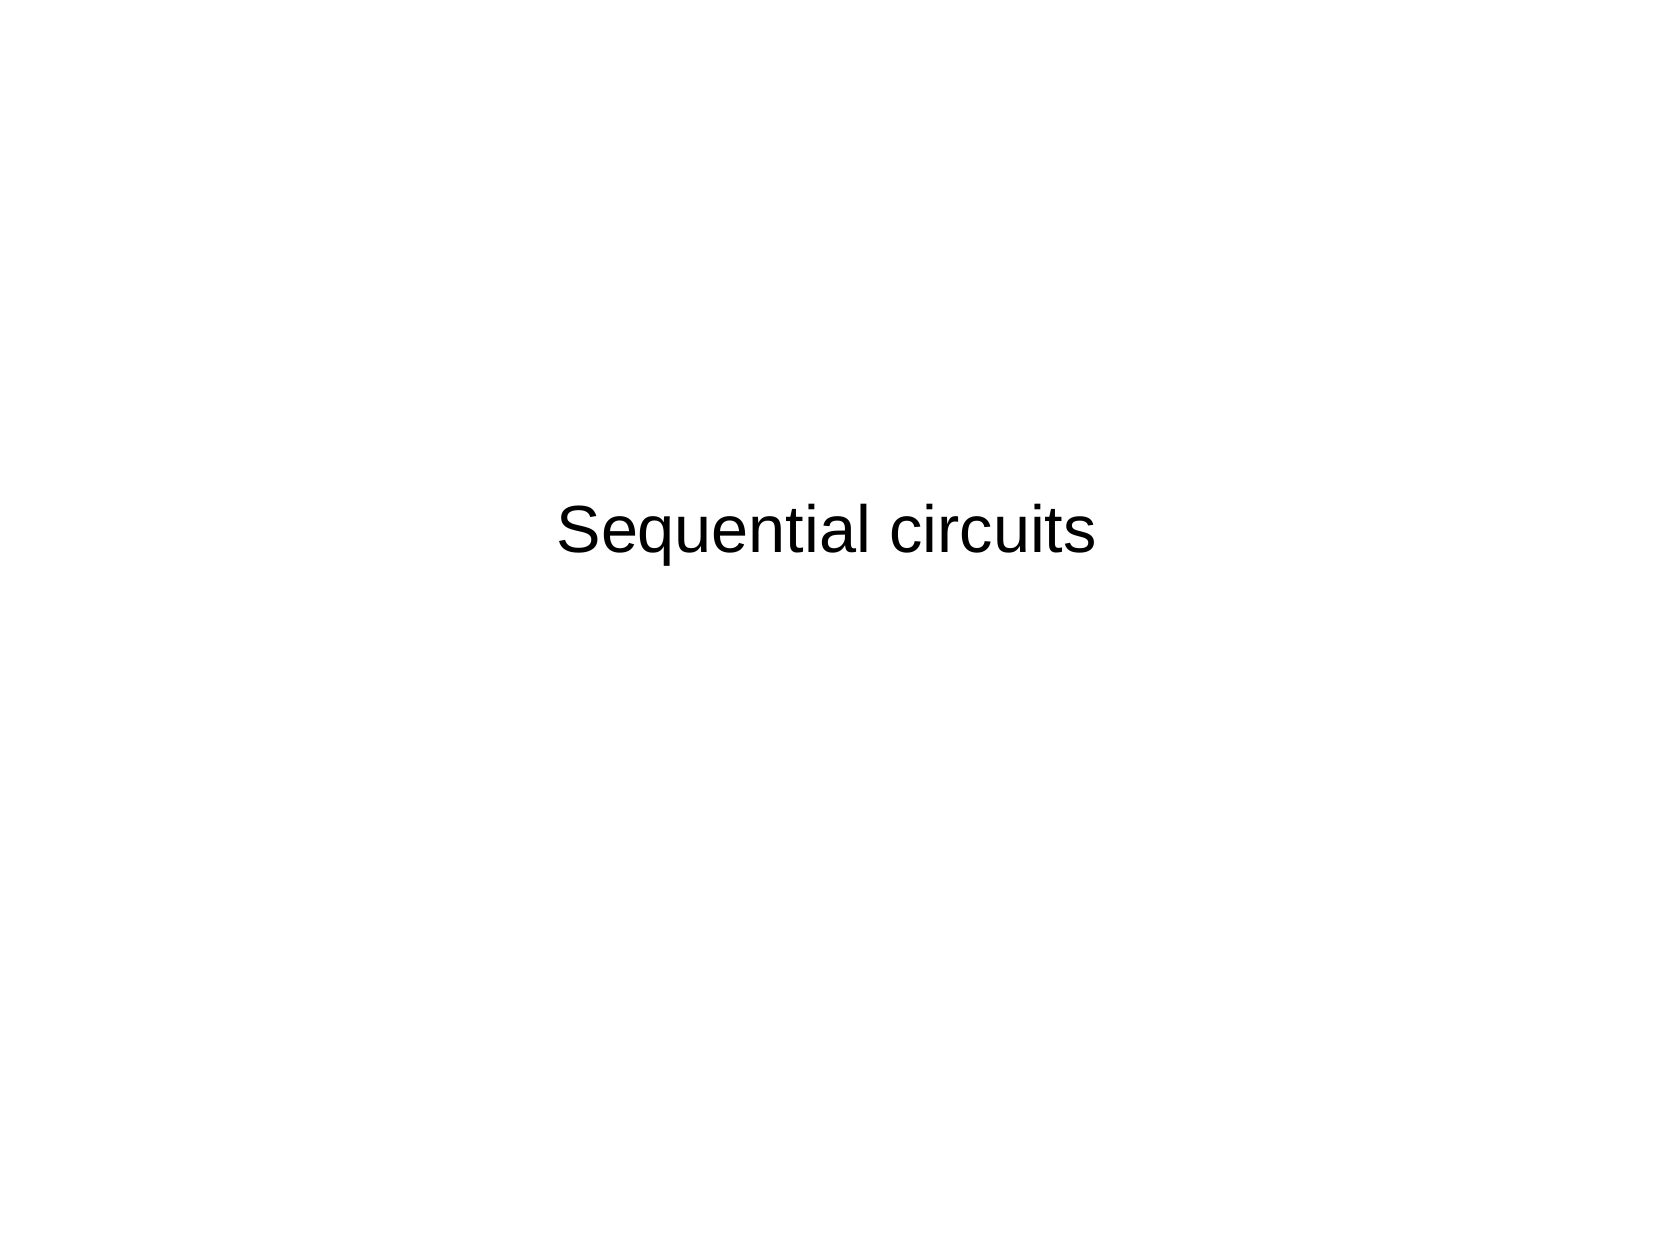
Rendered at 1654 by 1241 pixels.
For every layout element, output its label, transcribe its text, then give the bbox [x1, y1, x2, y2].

subtitle Sequential circuits [82, 49, 1571, 1010]
